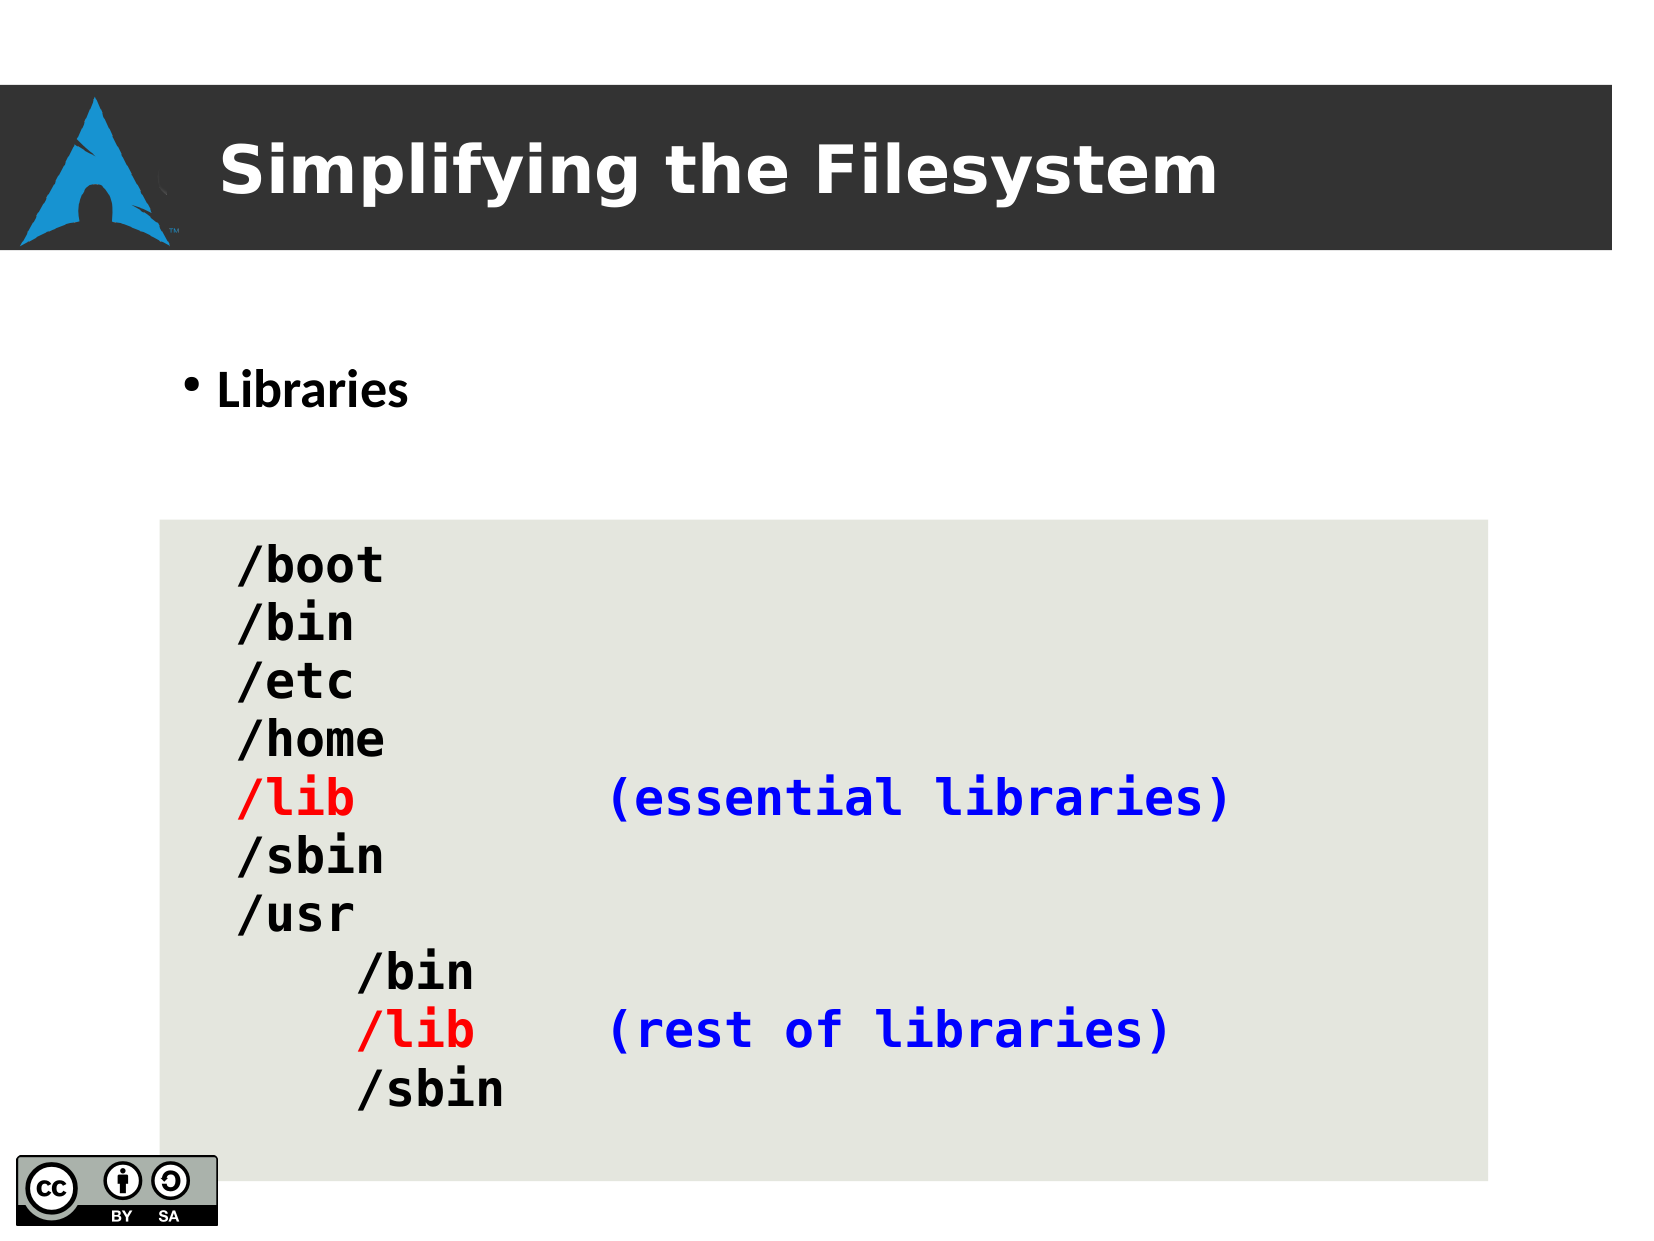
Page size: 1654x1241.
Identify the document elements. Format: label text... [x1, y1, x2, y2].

picture [0, 81, 188, 260]
text_box [159, 519, 1489, 1182]
picture [16, 1155, 218, 1227]
text_box Simplifying the Filesystem [188, 84, 1612, 250]
text_box /boot /bin /etc /home /lib (essential libraries) /sbin /usr /bin /lib (rest of libraries) /sbin [220, 528, 1426, 1184]
text_box Libraries [167, 345, 1612, 1134]
